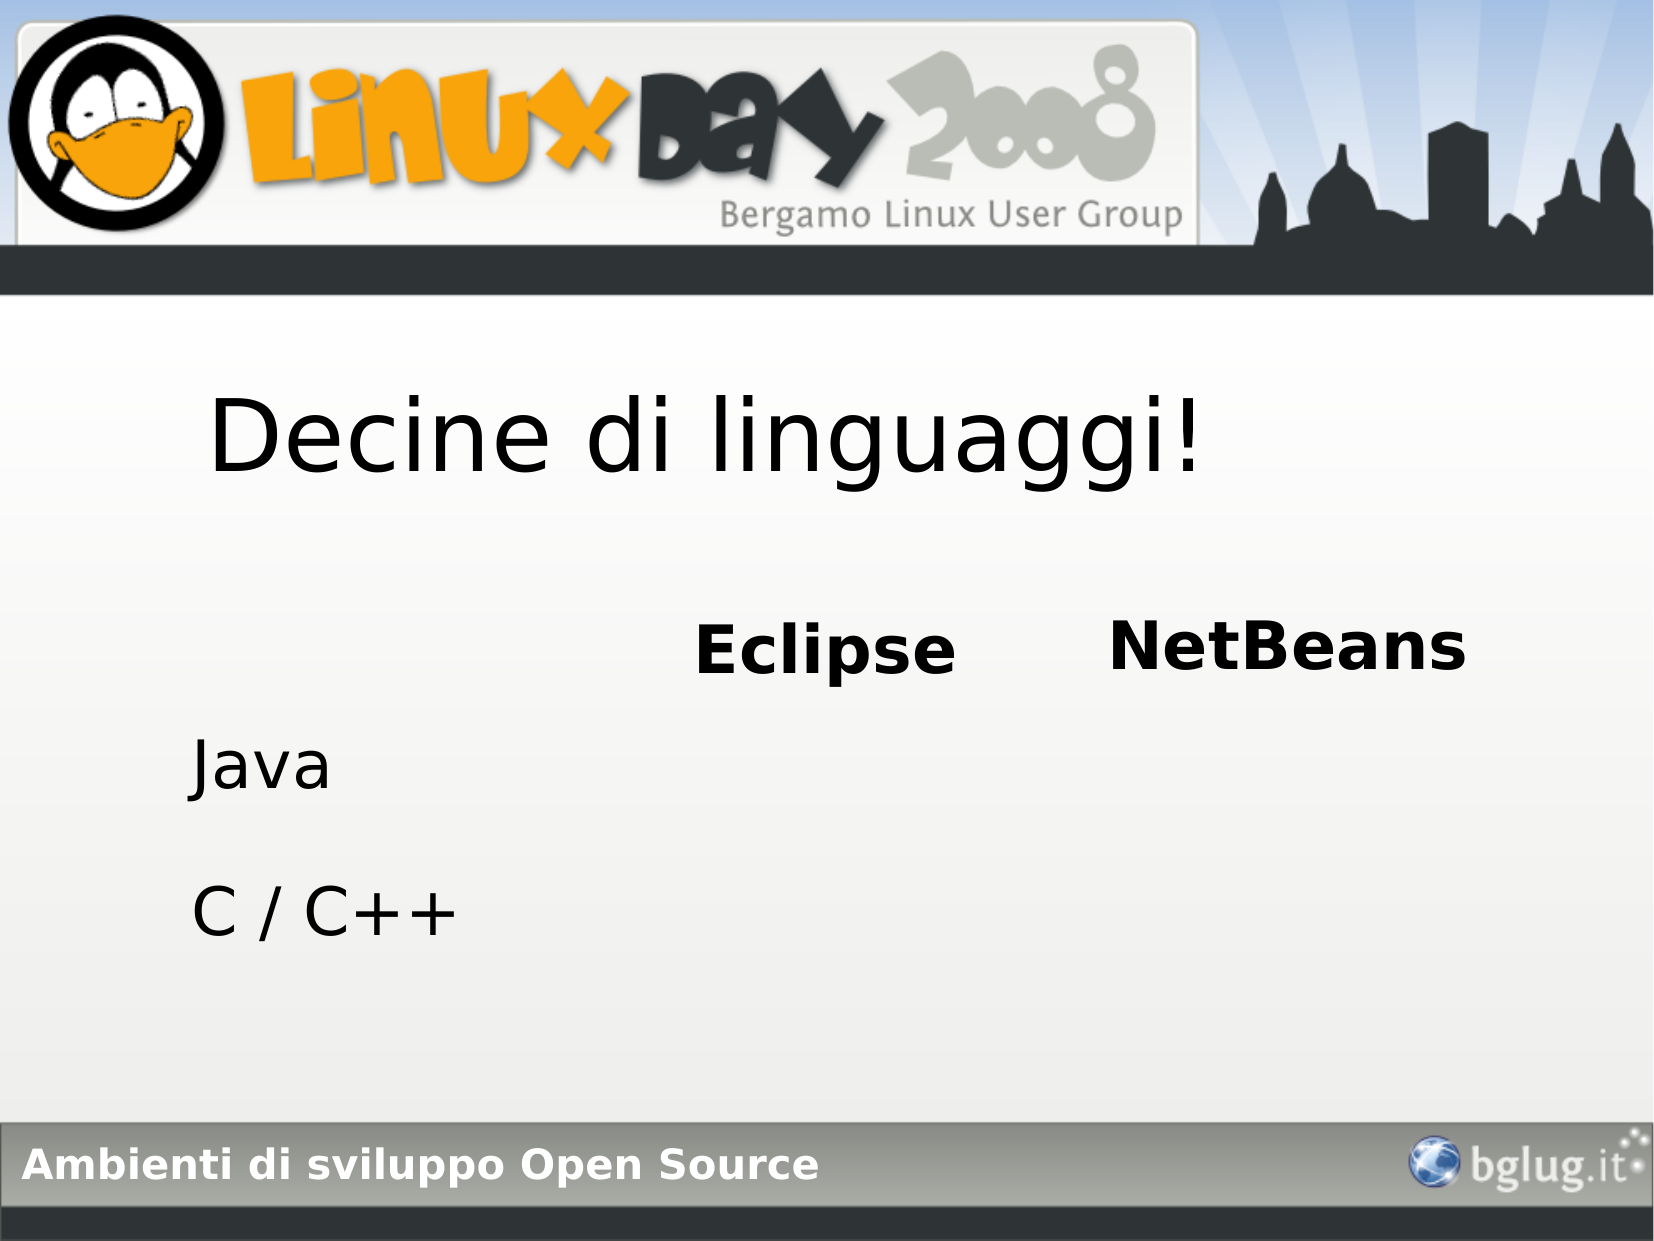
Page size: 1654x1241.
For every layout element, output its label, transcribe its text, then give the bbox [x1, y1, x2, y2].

text_box Decine di linguaggi! [191, 370, 1462, 498]
text_box NetBeans [1092, 561, 1506, 651]
text_box Eclipse [679, 565, 1113, 655]
picture [0, 0, 1654, 1241]
text_box Ambienti di sviluppo Open Source [6, 1133, 719, 1196]
text_box C / C++ [177, 826, 562, 917]
text_box Java [177, 680, 562, 771]
